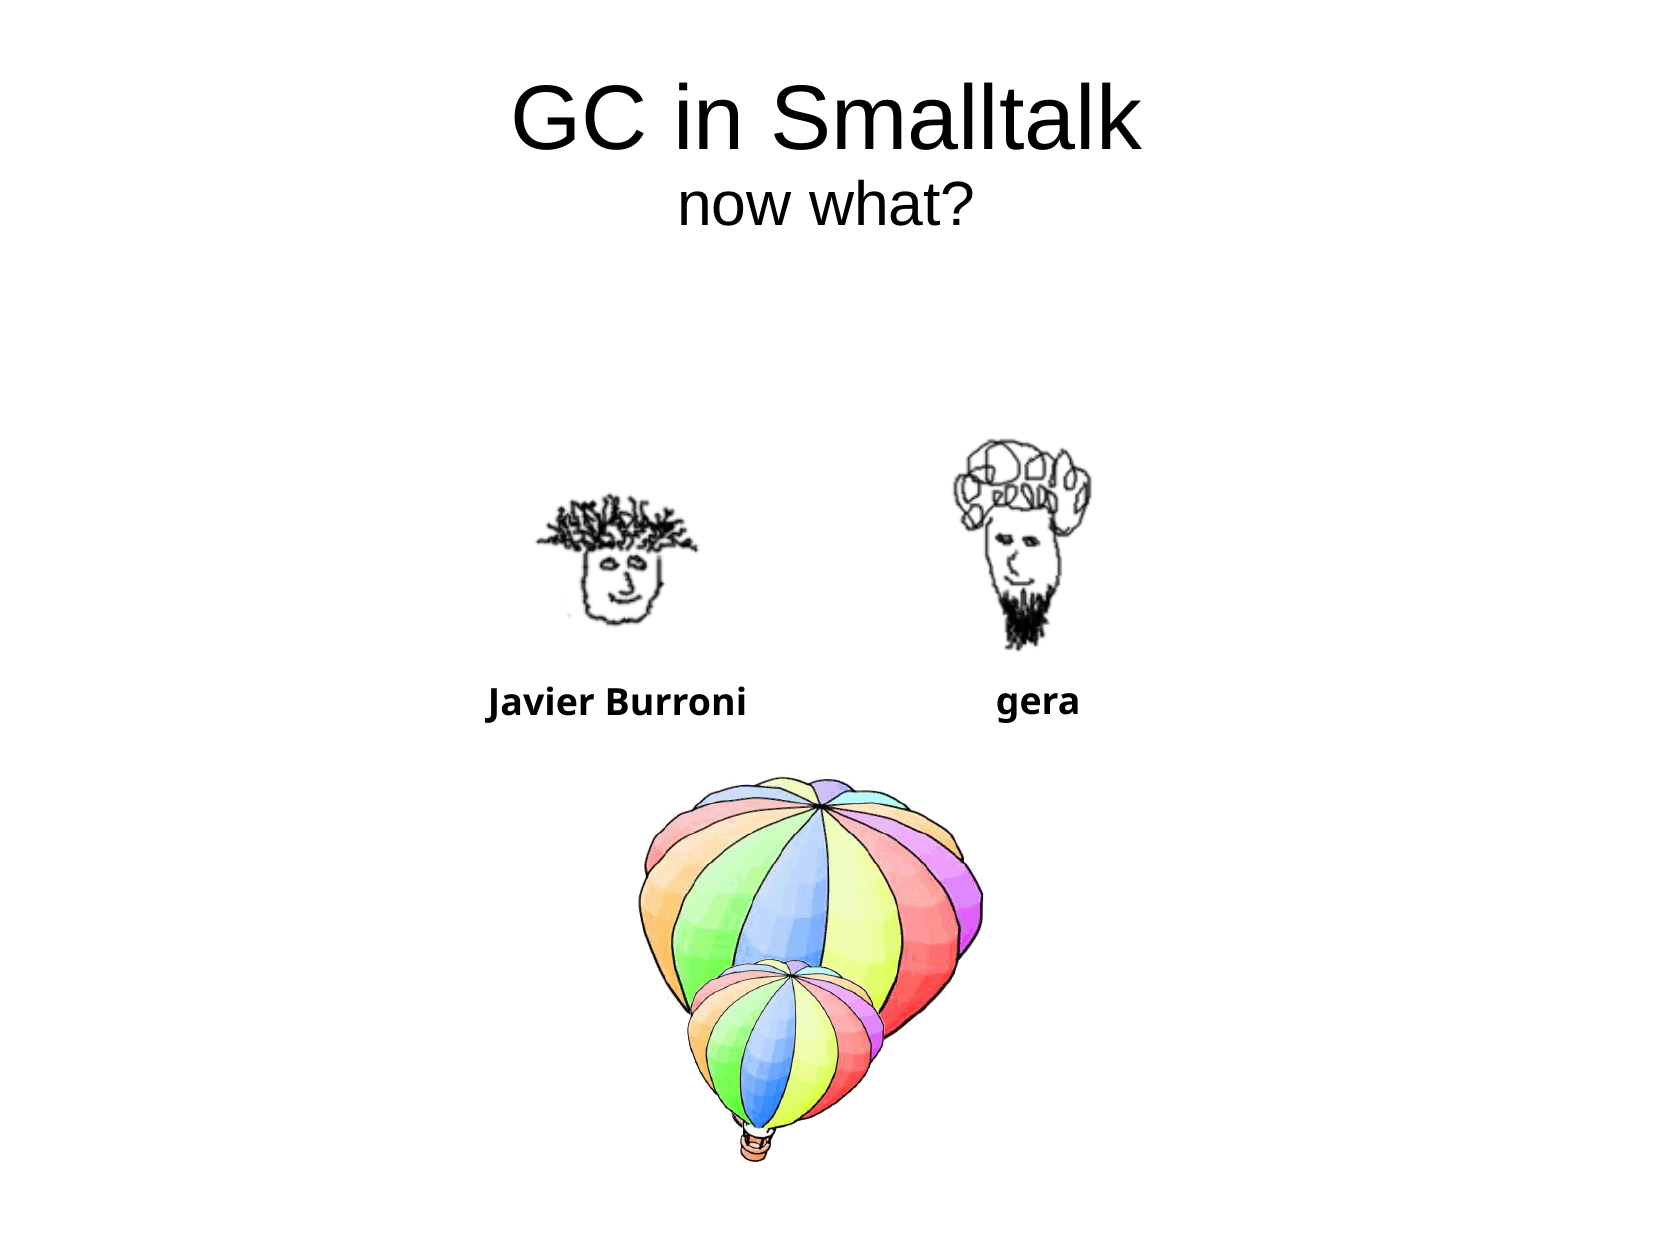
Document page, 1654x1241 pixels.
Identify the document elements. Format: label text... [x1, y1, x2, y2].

title GC in Smalltalk now what? [82, 49, 1571, 257]
picture [521, 470, 710, 642]
text_box gera [856, 667, 1220, 726]
text_box Javier Burroni [473, 667, 756, 727]
picture [939, 424, 1111, 666]
picture [637, 774, 984, 1163]
